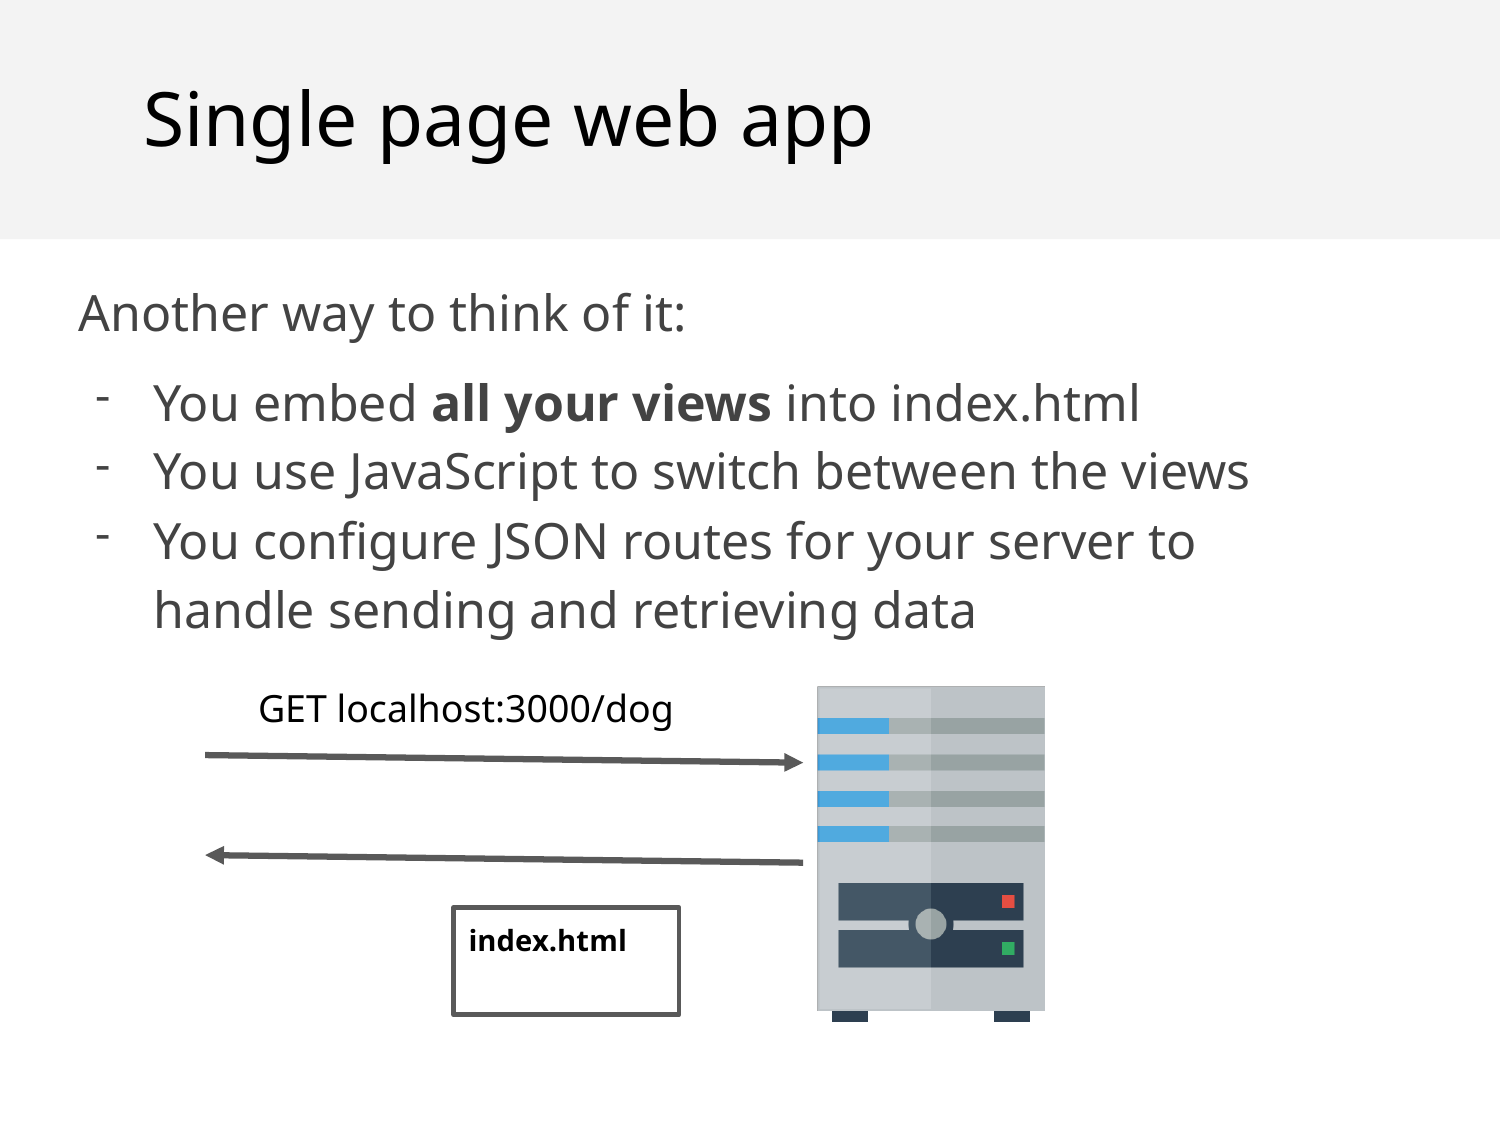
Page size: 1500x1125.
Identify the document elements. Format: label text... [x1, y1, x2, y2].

picture [749, 679, 1108, 1038]
text_box index.html [453, 907, 679, 1015]
list Another way to think of it: You embed all your views into index.html You use JavaScript to switch between the views You configure JSON routes for your server to handle sending and retrieving data [63, 257, 1386, 563]
title Single page web app [128, 56, 1372, 183]
text_box GET localhost:3000/dog [243, 669, 768, 811]
